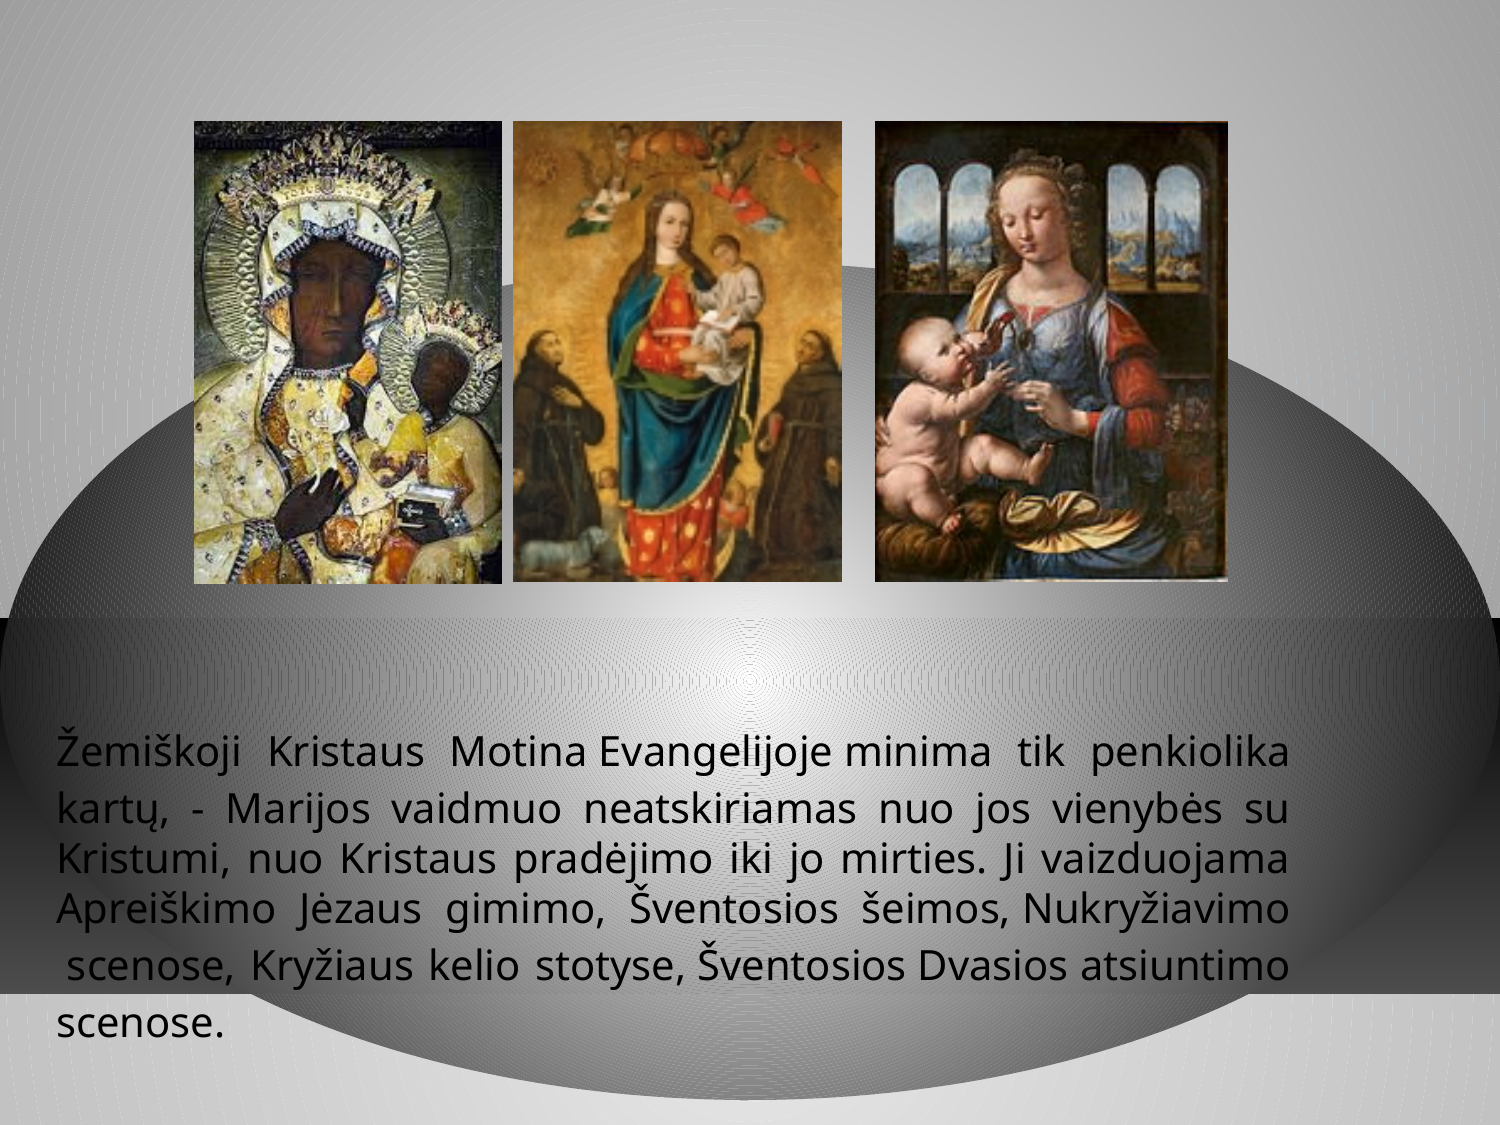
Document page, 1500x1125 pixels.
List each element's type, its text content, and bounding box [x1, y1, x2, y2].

title Žemiškoji Kristaus Motina Evangelijoje minima tik penkiolika kartų, - Marijos vaidmuo neatskiriamas nuo jos vienybės su Kristumi, nuo Kristaus pradėjimo iki jo mirties. Ji vaizduojama Apreiškimo Jėzaus gimimo, Šventosios šeimos, Nukryžiavimo scenose, Kryžiaus kelio stotyse, Šventosios Dvasios atsiuntimo scenose. [41, 717, 1363, 1071]
picture [875, 121, 1228, 582]
picture [513, 121, 842, 582]
picture [194, 121, 502, 584]
